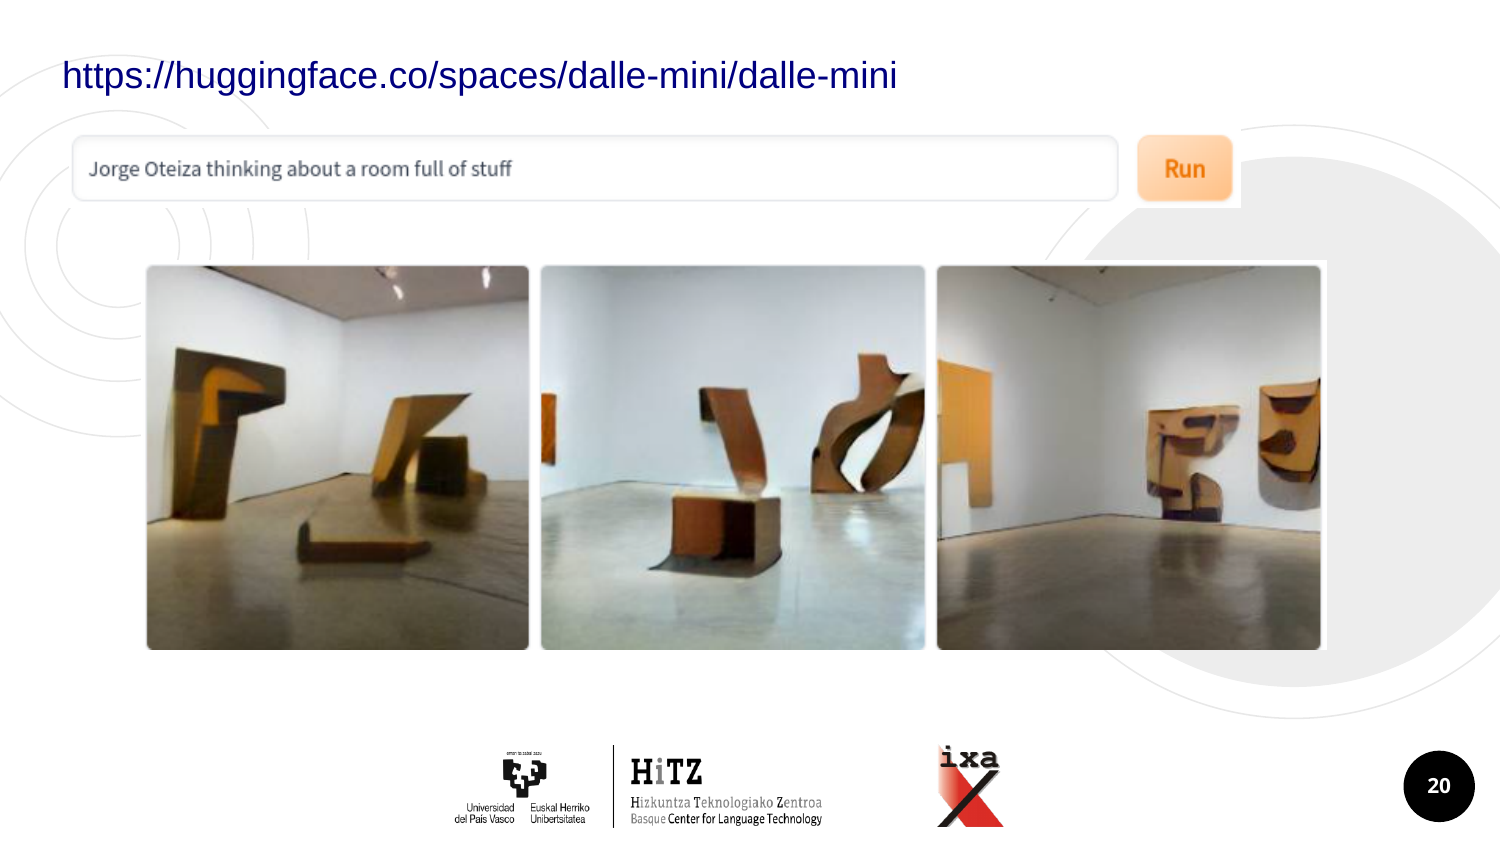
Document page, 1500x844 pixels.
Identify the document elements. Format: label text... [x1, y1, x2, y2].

picture [69, 129, 1241, 208]
text_box https://huggingface.co/spaces/dalle-mini/dalle-mini [47, 47, 1241, 105]
picture [141, 260, 1327, 650]
text_box <zenbakia> [1403, 750, 1476, 823]
picture [450, 745, 827, 828]
picture [937, 744, 1004, 827]
